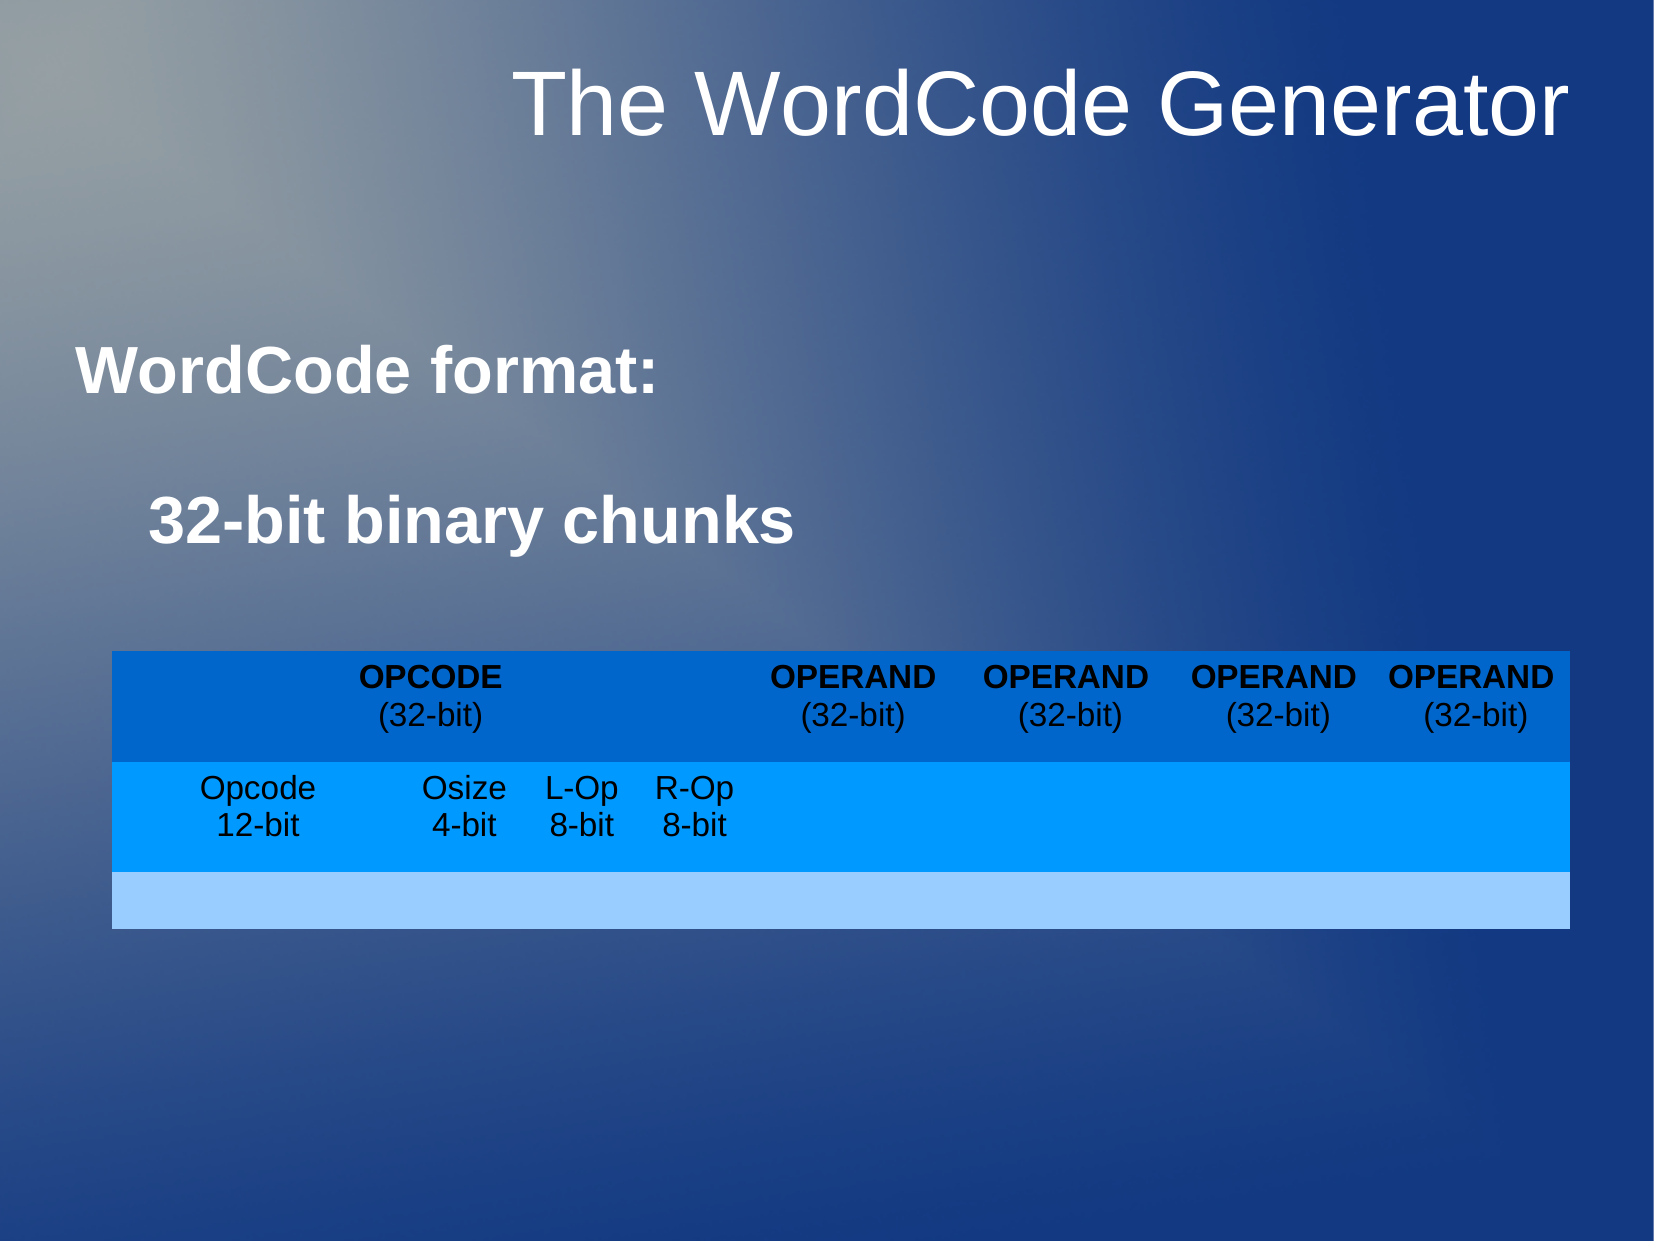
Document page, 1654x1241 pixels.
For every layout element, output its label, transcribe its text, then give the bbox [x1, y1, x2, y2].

table_header OPERAND (32-bit) [1373, 651, 1570, 762]
table_header OPCODE (32-bit) [112, 651, 750, 762]
title The WordCode Generator [82, 52, 1571, 155]
table_cell [1373, 872, 1570, 929]
table_header OPERAND (32-bit) [957, 651, 1175, 762]
table_cell L-Op 8-bit [524, 762, 640, 872]
text_box WordCode format: 32-bit binary chunks [75, 297, 1576, 1102]
table_cell [1373, 762, 1570, 872]
table_cell [524, 872, 750, 929]
table_cell [112, 872, 524, 929]
table_header OPERAND (32-bit) [1175, 651, 1373, 762]
table_cell [750, 762, 957, 872]
table_cell [1175, 762, 1373, 872]
table_cell R-Op 8-bit [640, 762, 750, 872]
table_cell Opcode 12-bit [112, 762, 405, 872]
table_cell Osize 4-bit [405, 762, 524, 872]
picture [0, 0, 1654, 1241]
table_header OPERAND (32-bit) [750, 651, 957, 762]
table_cell [957, 762, 1175, 872]
table_cell [750, 872, 957, 929]
table_cell [957, 872, 1175, 929]
table_cell [1175, 872, 1373, 929]
